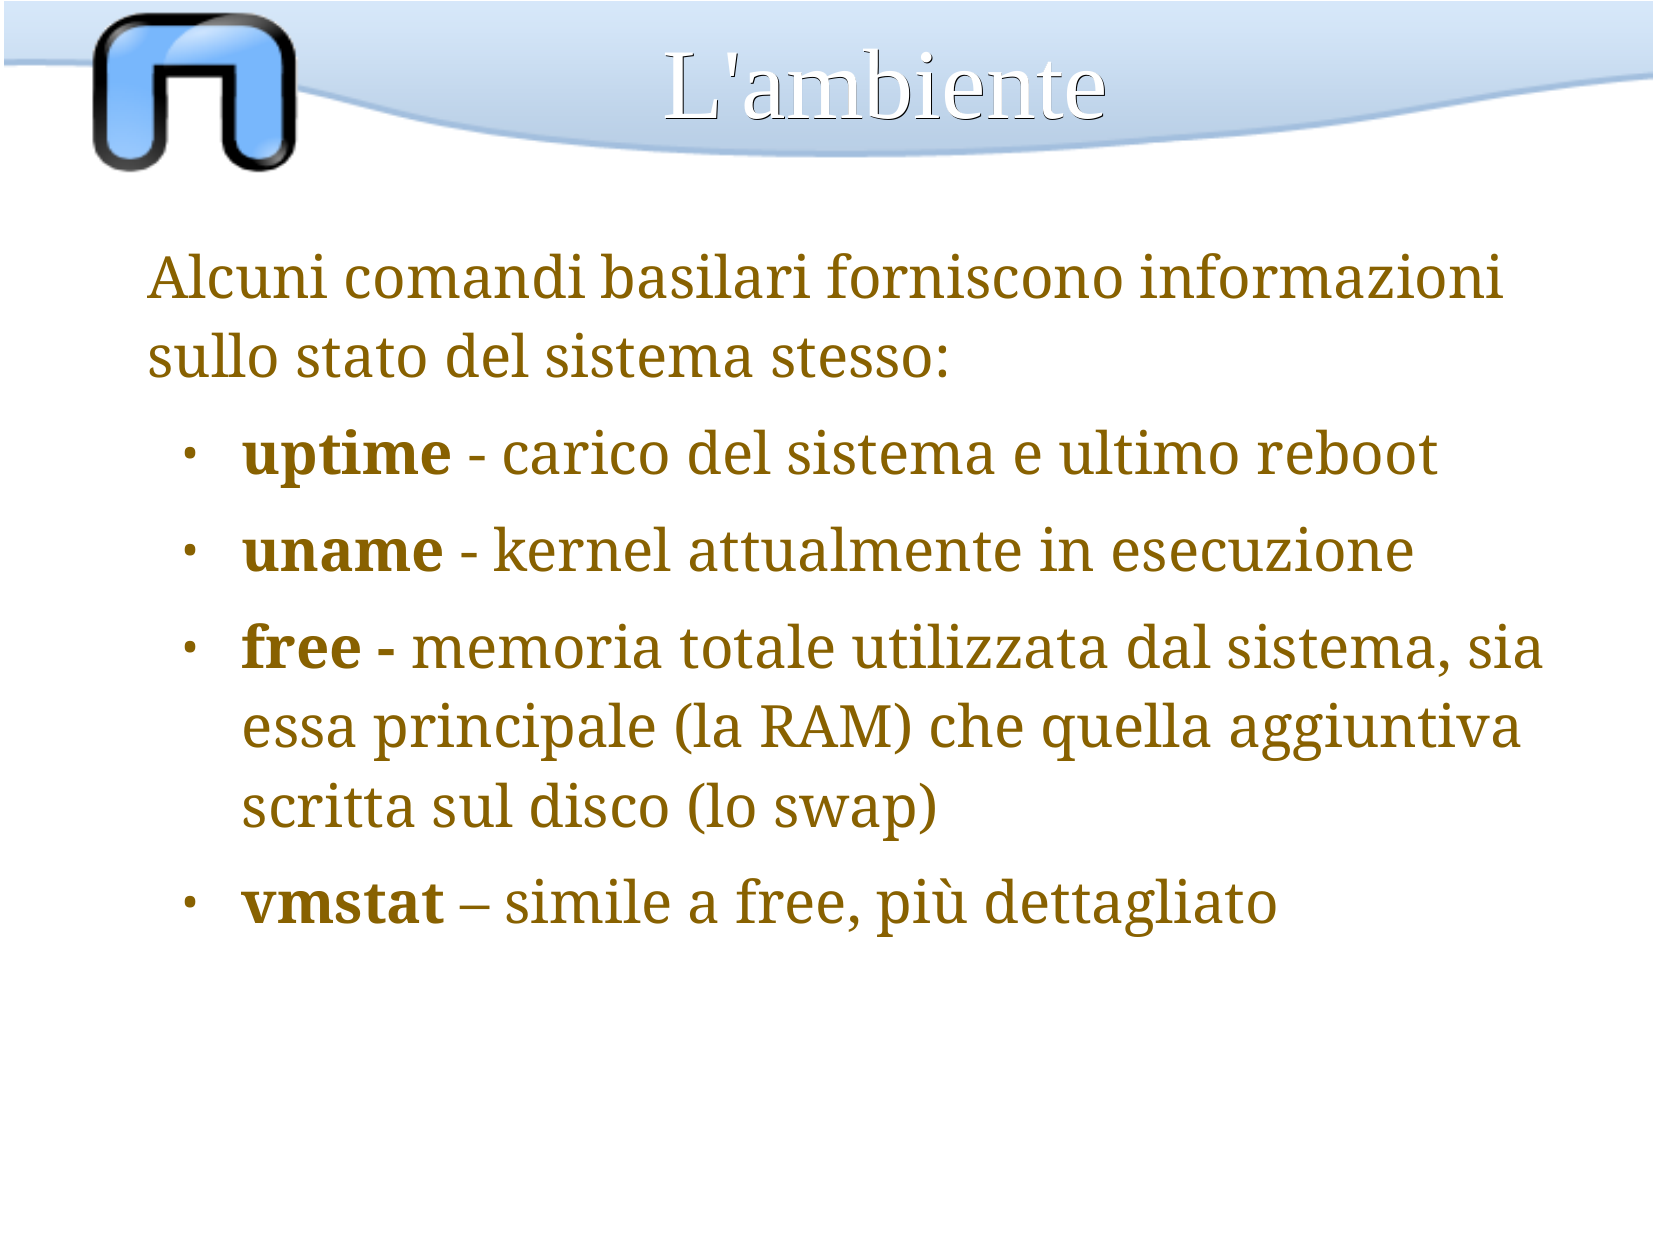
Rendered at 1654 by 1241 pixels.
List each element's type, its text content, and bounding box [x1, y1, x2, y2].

text_box L'ambiente [531, 29, 1241, 266]
list Alcuni comandi basilari forniscono informazioni sullo stato del sistema stesso: uptime - carico del sistema e ultimo reboot uname - kernel attualmente in esecuzione free - memoria totale utilizzata dal sistema, sia essa principale (la RAM) che quella aggiuntiva scritta sul disco (lo swap) vmstat – simile a free, più dettagliato [147, 236, 1565, 1123]
picture [0, 0, 1654, 1241]
